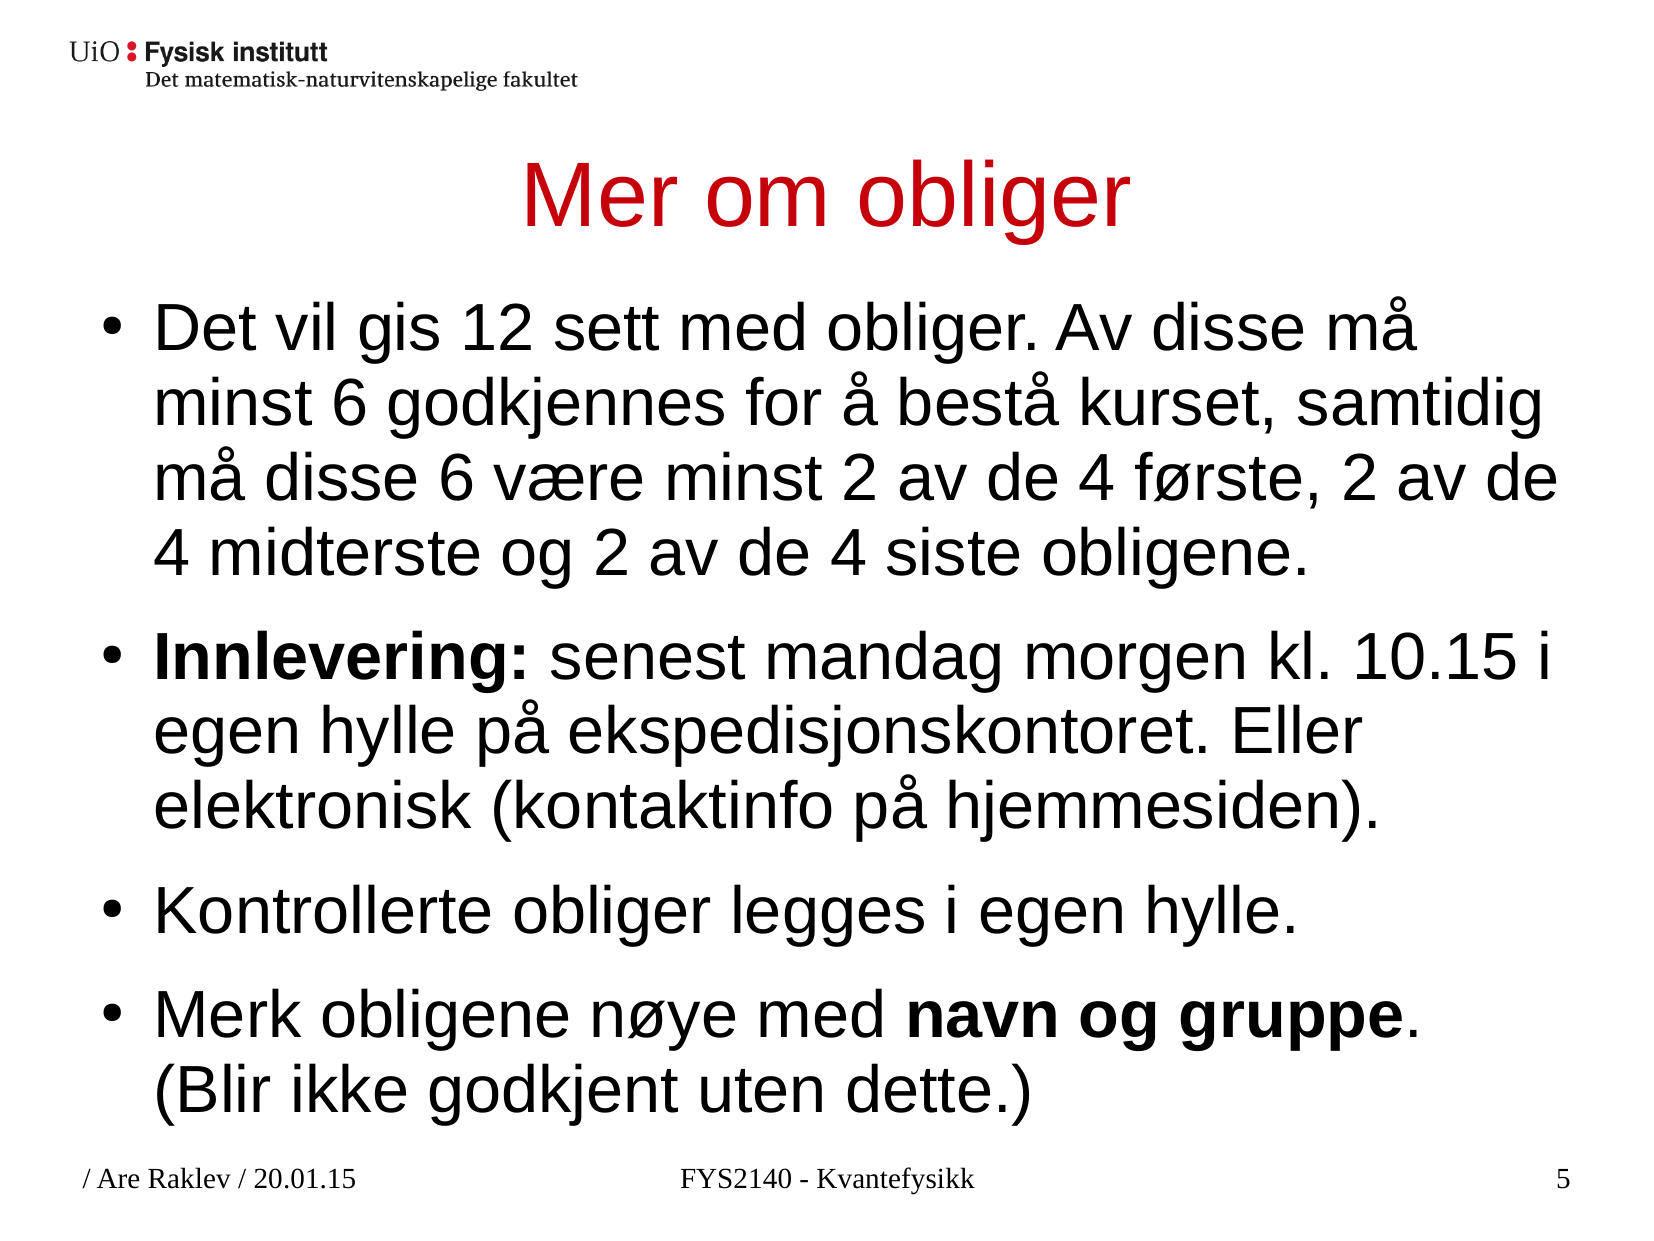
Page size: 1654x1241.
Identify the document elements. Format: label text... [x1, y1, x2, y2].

title Mer om obliger [82, 90, 1571, 290]
list Det vil gis 12 sett med obliger. Av disse må minst 6 godkjennes for å bestå kurset, samtidig må disse 6 være minst 2 av de 4 første, 2 av de 4 midterste og 2 av de 4 siste obligene. Innlevering: senest mandag morgen kl. 10.15 i egen hylle på ekspedisjonskontoret. Eller elektronisk (kontaktinfo på hjemmesiden). Kontrollerte obliger legges i egen hylle. Merk obligene nøye med navn og gruppe. (Blir ikke godkjent uten dette.) [82, 290, 1571, 1125]
picture [68, 37, 581, 93]
